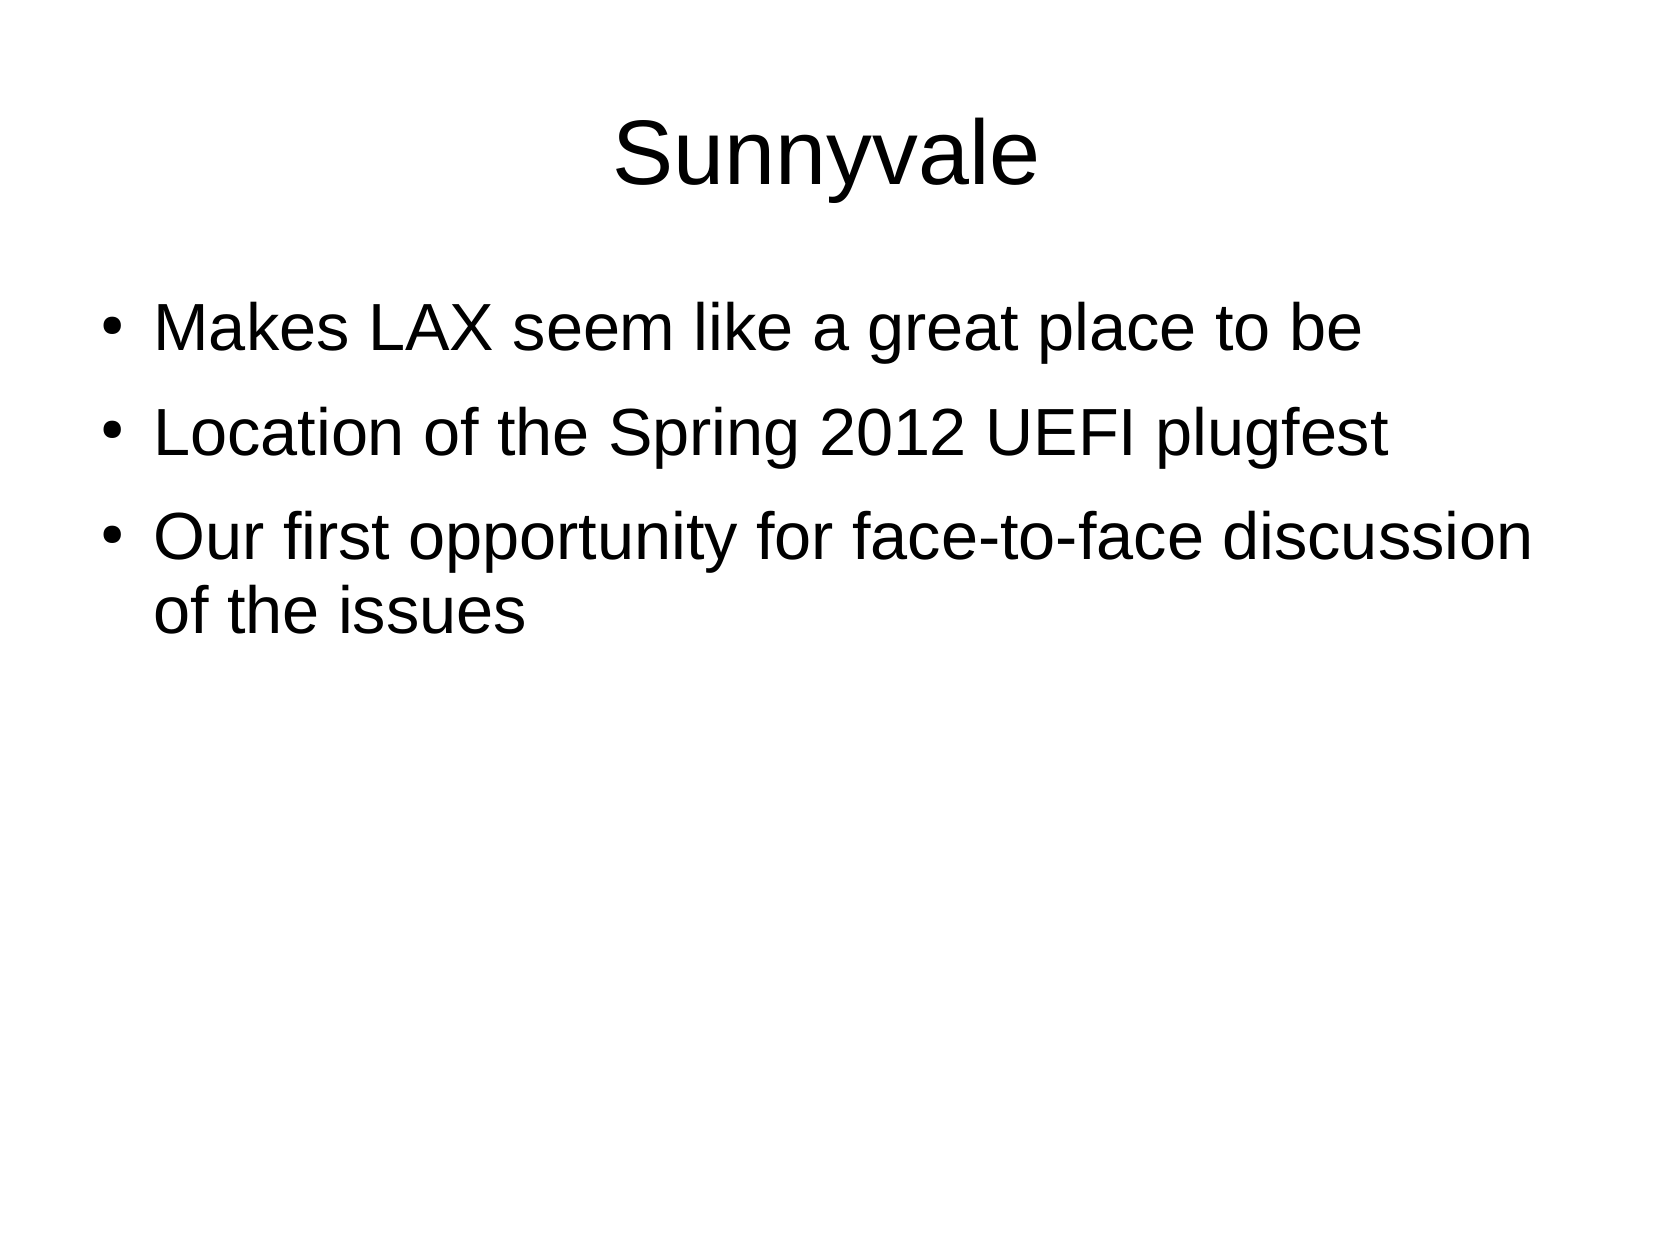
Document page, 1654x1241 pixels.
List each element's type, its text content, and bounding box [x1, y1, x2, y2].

title Sunnyvale [82, 49, 1571, 257]
list Makes LAX seem like a great place to be Location of the Spring 2012 UEFI plugfest Our first opportunity for face-to-face discussion of the issues [82, 290, 1538, 1010]
